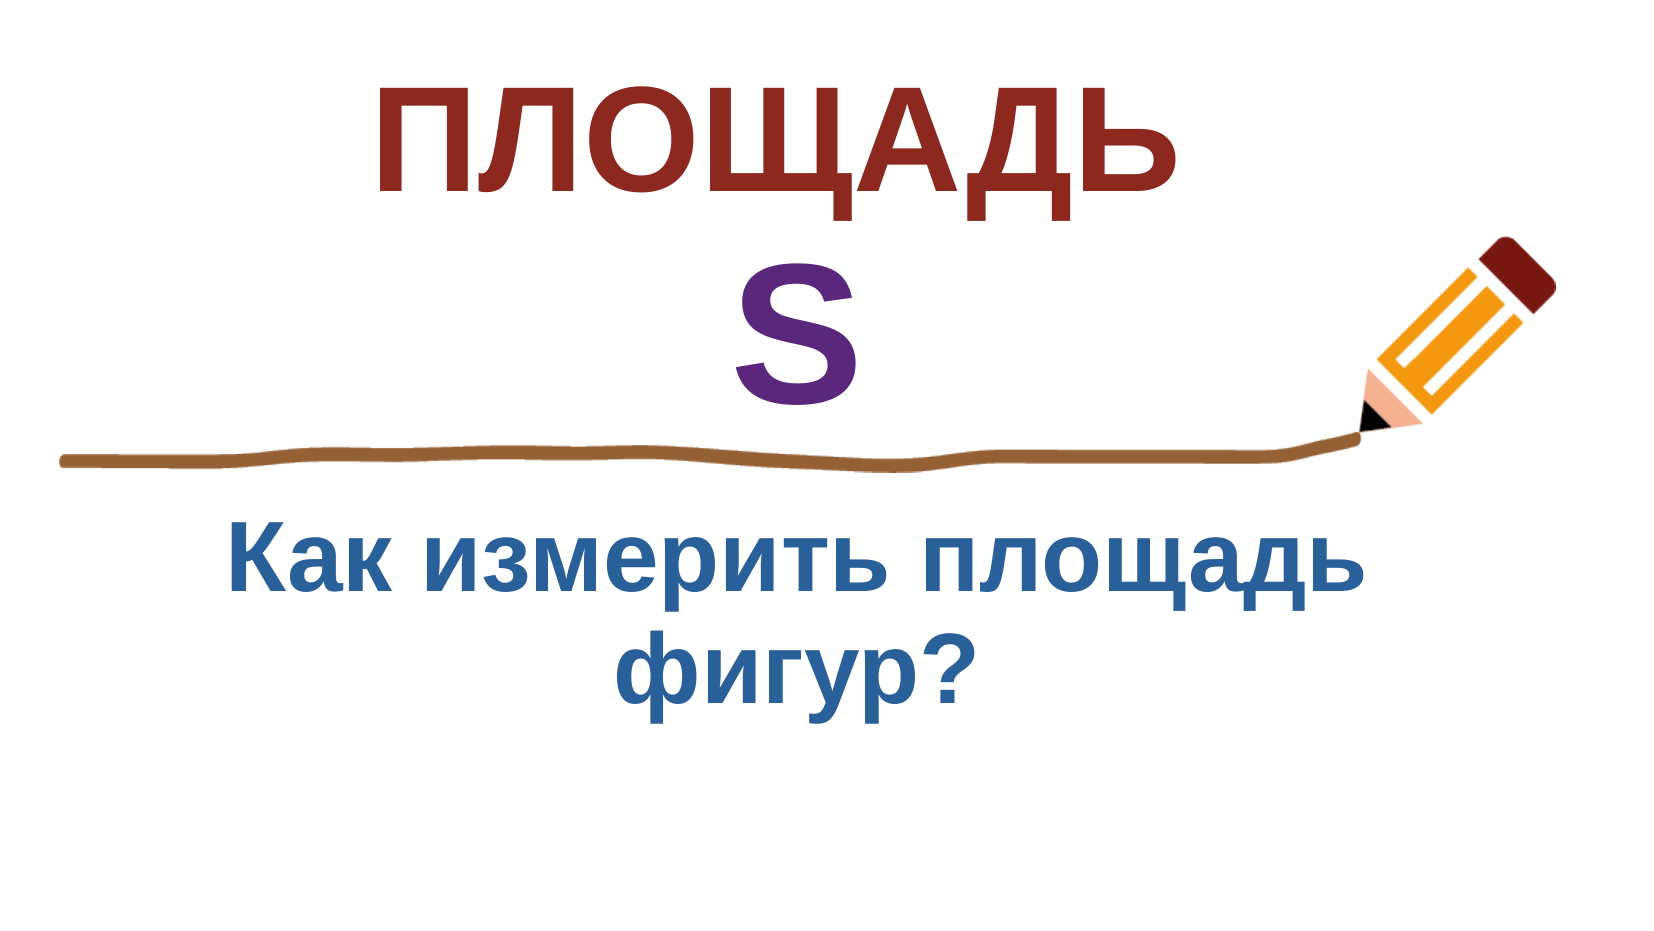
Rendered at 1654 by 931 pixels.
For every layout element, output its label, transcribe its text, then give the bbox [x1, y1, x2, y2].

title Как измерить площадь фигур? [177, 500, 1418, 725]
title ПЛОЩАДЬ S [29, 29, 1565, 473]
